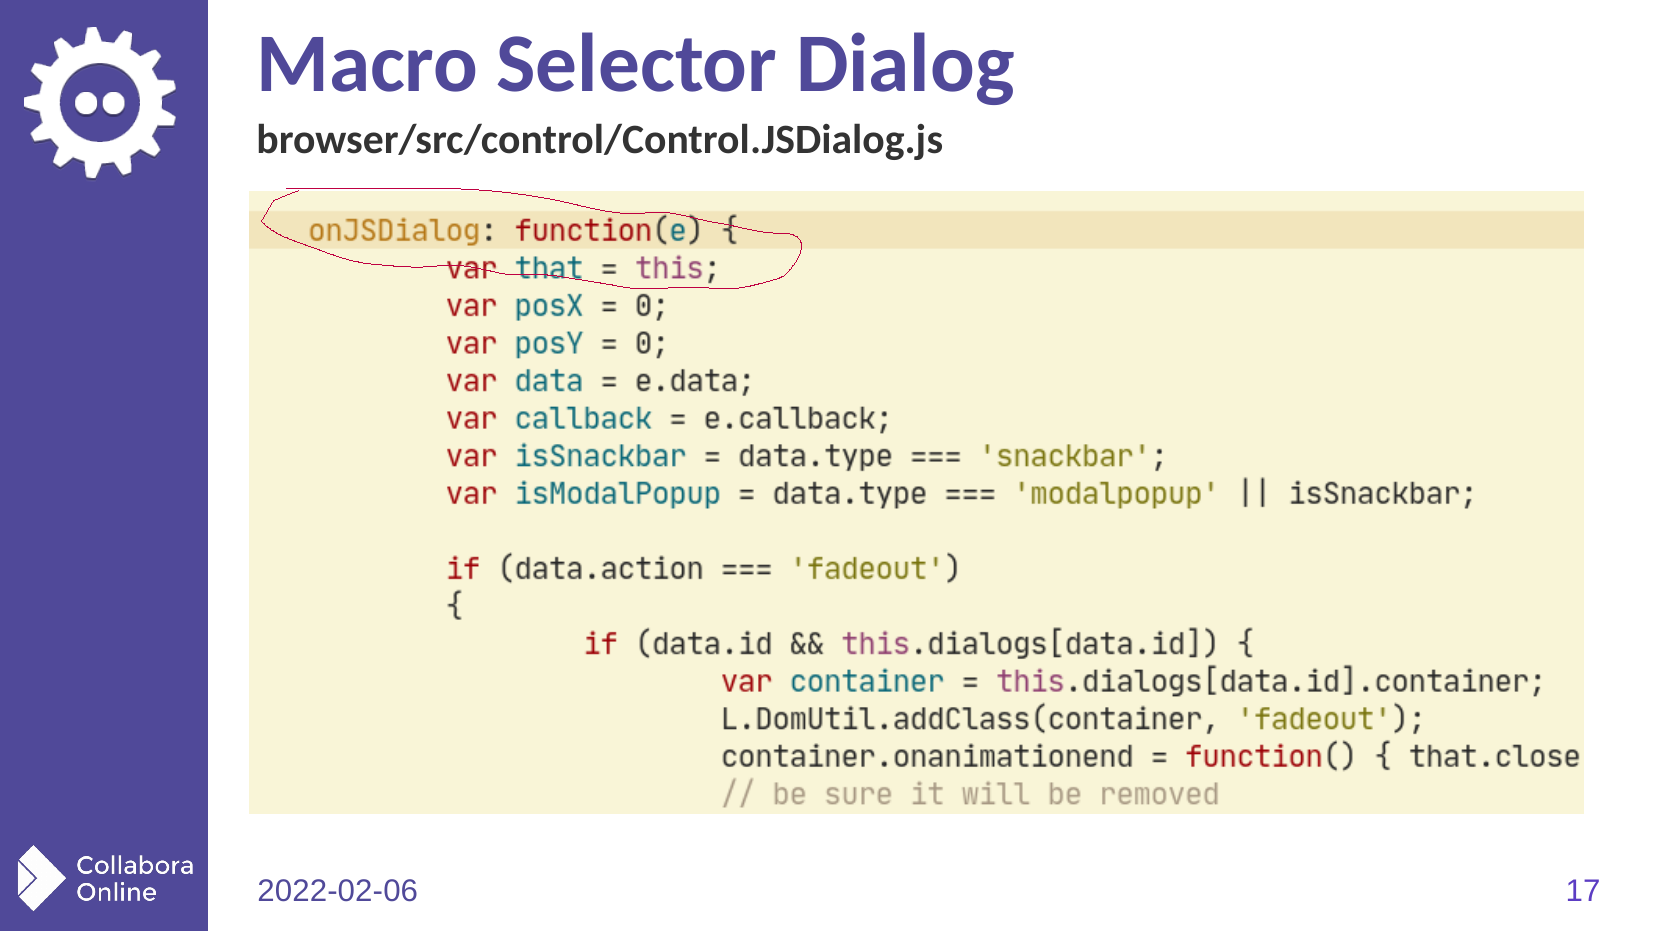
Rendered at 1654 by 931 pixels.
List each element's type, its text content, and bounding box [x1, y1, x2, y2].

title Macro Selector Dialog browser/src/control/Control.JSDialog.js [256, 0, 1636, 165]
picture [13, 840, 197, 916]
picture [24, 27, 181, 182]
picture [249, 191, 1584, 814]
